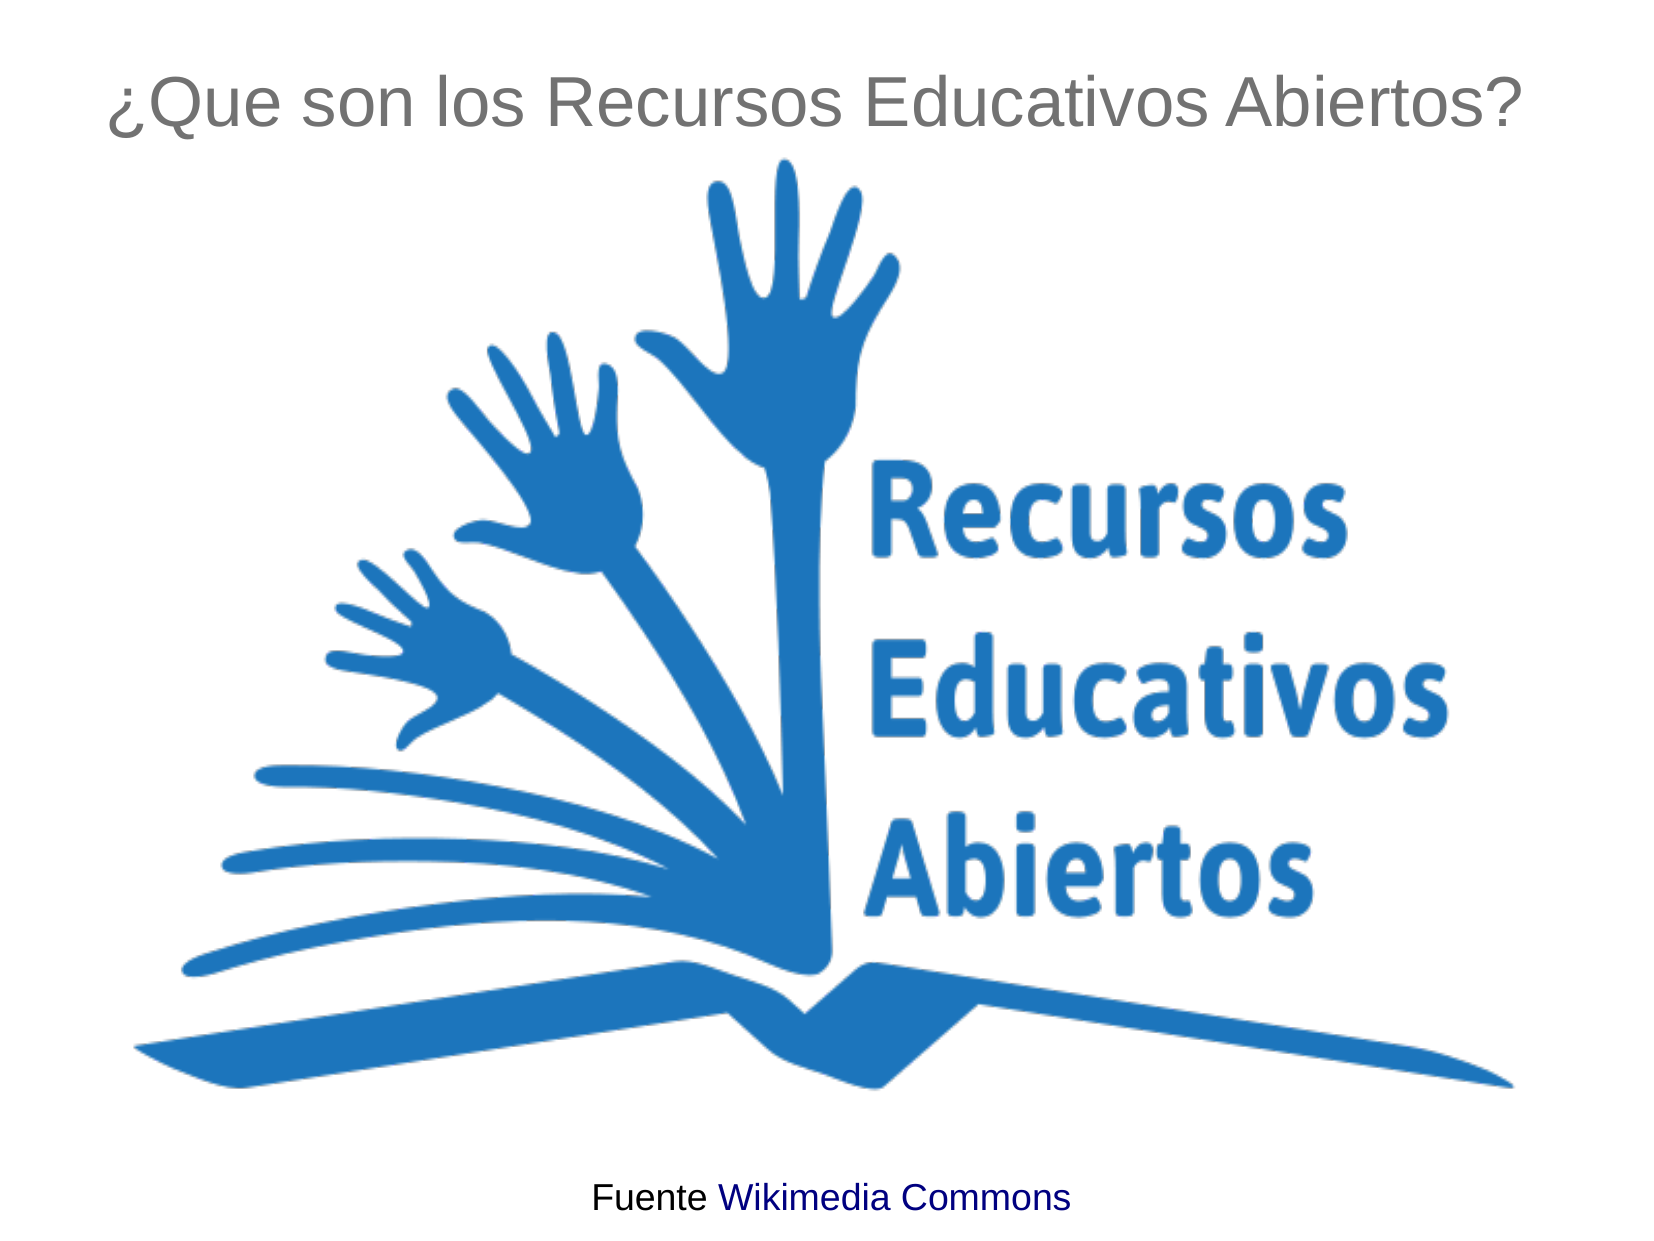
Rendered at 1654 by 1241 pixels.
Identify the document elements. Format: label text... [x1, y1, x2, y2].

text_box Fuente Wikimedia Commons [576, 1169, 1087, 1227]
picture [0, 5, 1654, 1241]
